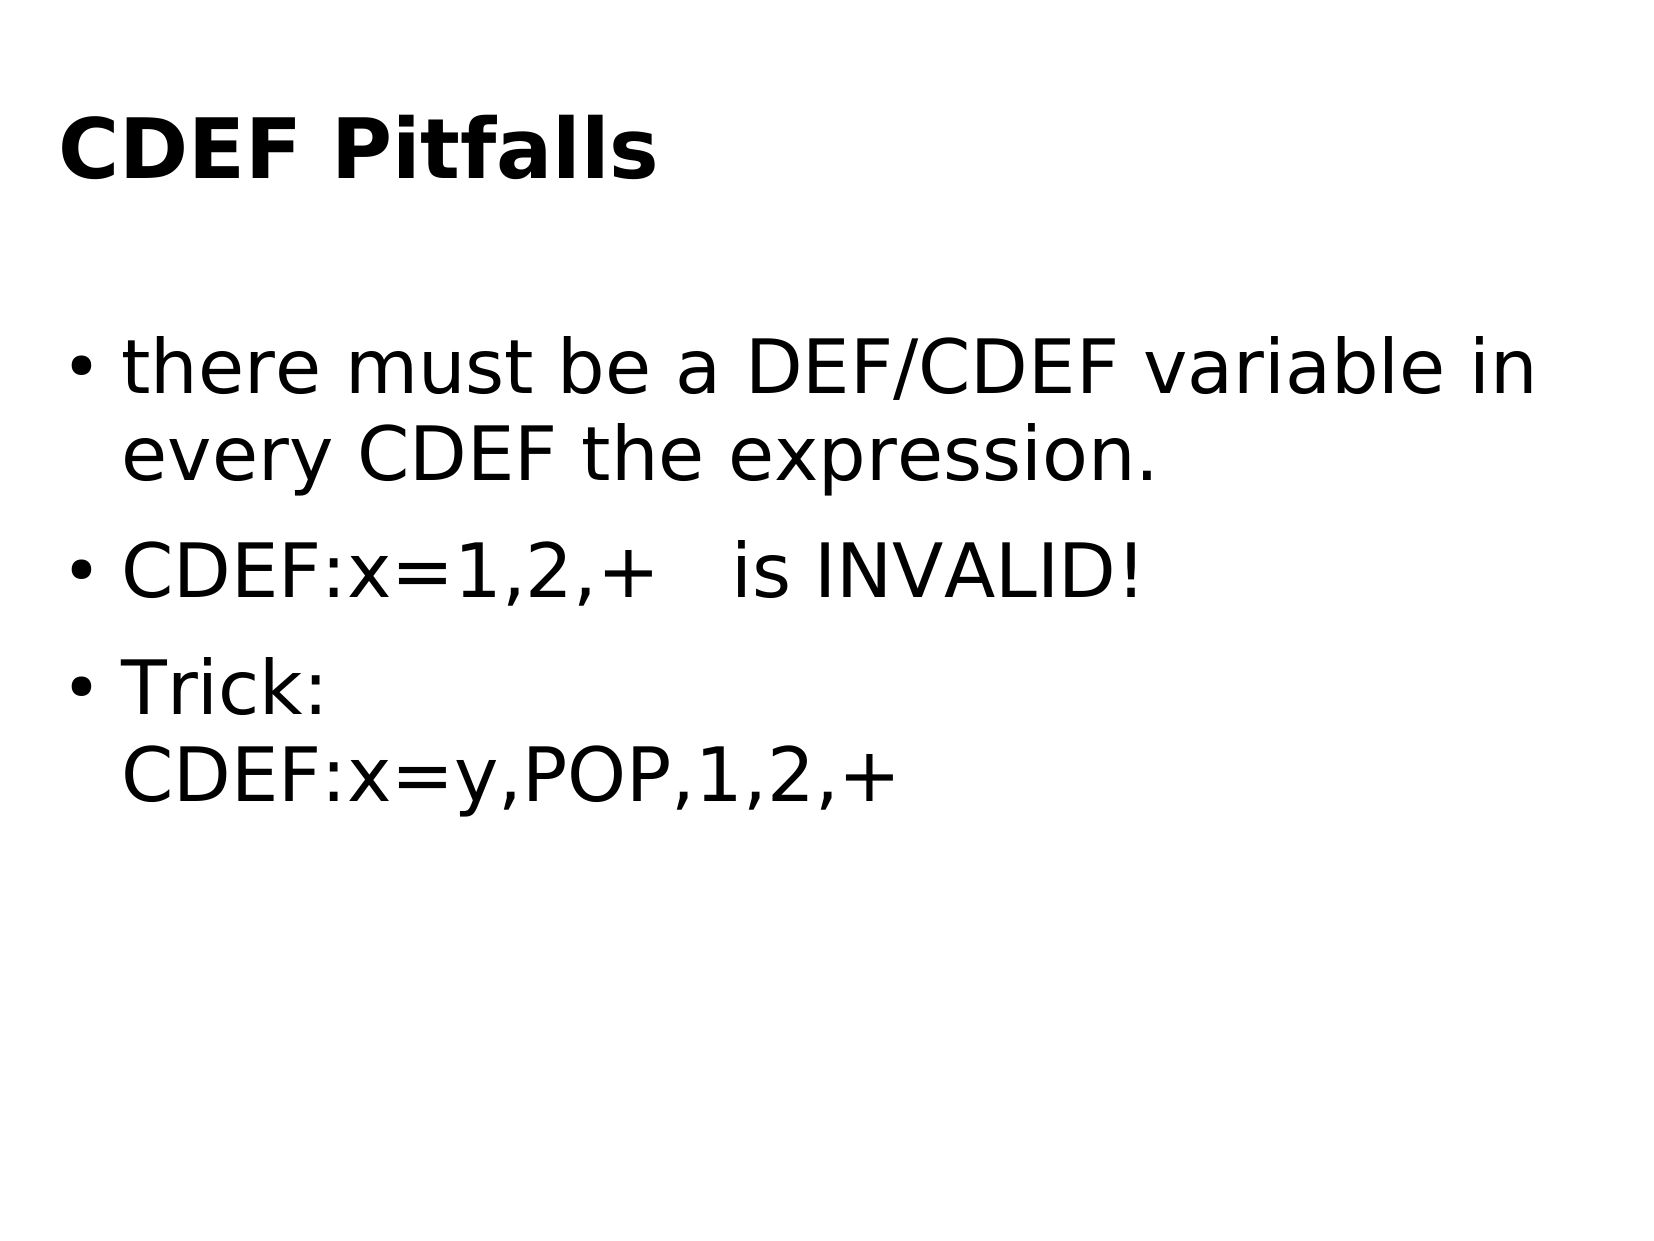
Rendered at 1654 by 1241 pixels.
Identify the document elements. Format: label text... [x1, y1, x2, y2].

list there must be a DEF/CDEF variable in every CDEF the expression. CDEF:x=1,2,+ is INVALID! Trick: CDEF:x=y,POP,1,2,+ [50, 323, 1571, 1093]
title CDEF Pitfalls [59, 75, 1607, 225]
